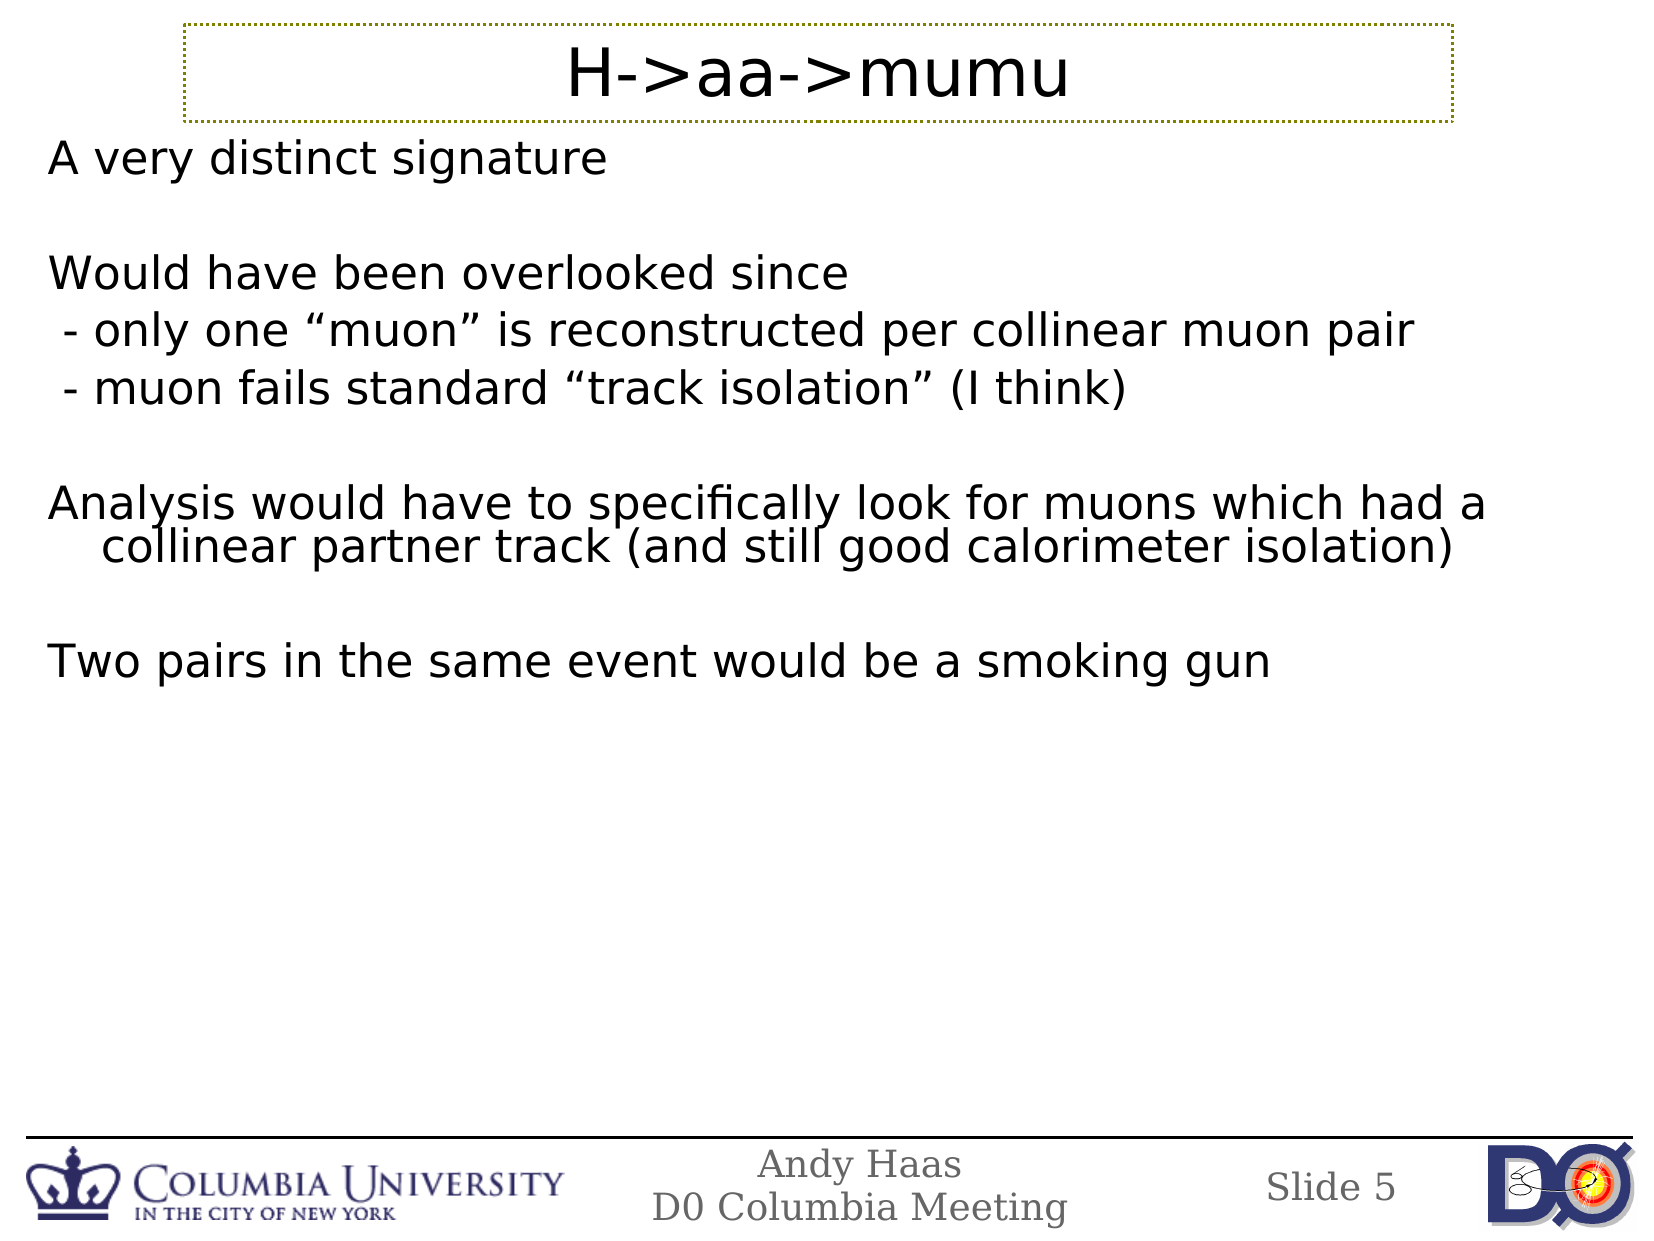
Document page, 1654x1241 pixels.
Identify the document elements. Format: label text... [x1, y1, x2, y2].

list A very distinct signature Would have been overlooked since - only one “muon” is reconstructed per collinear muon pair - muon fails standard “track isolation” (I think) Analysis would have to specifically look for muons which had a collinear partner track (and still good calorimeter isolation) Two pairs in the same event would be a smoking gun [30, 140, 1600, 1125]
title H->aa->mumu [184, 24, 1453, 122]
picture [1479, 1140, 1639, 1233]
picture [26, 1146, 565, 1220]
